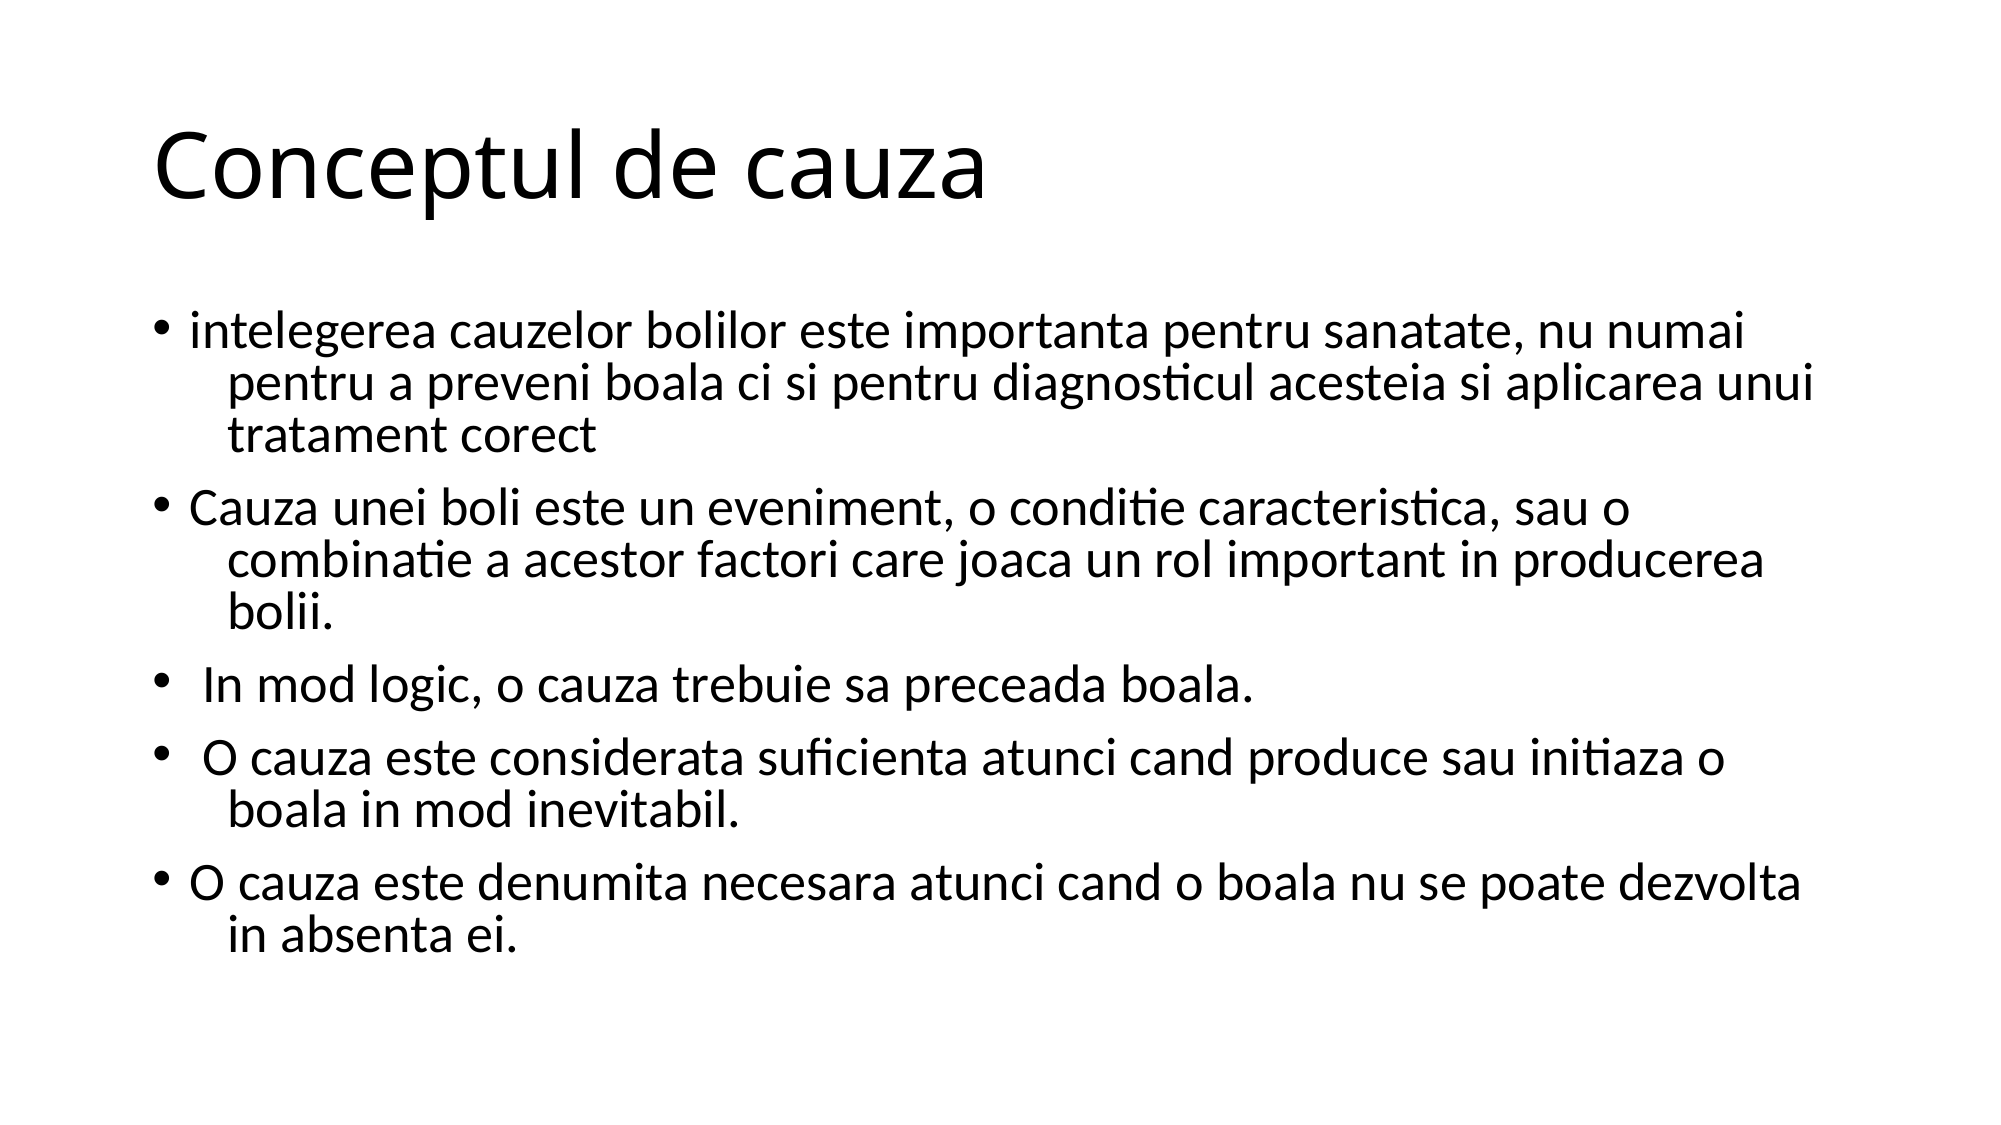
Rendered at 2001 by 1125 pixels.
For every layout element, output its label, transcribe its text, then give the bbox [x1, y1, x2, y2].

title Conceptul de cauza [137, 59, 1863, 278]
list intelegerea cauzelor bolilor este importanta pentru sanatate, nu numai pentru a preveni boala ci si pentru diagnosticul acesteia si aplicarea unui tratament corect Cauza unei boli este un eveniment, o conditie caracteristica, sau o combinatie a acestor factori care joaca un rol important in producerea bolii. In mod logic, o cauza trebuie sa preceada boala. O cauza este considerata suficienta atunci cand produce sau initiaza o boala in mod inevitabil. O cauza este denumita necesara atunci cand o boala nu se poate dezvolta in absenta ei. [137, 299, 1863, 1014]
